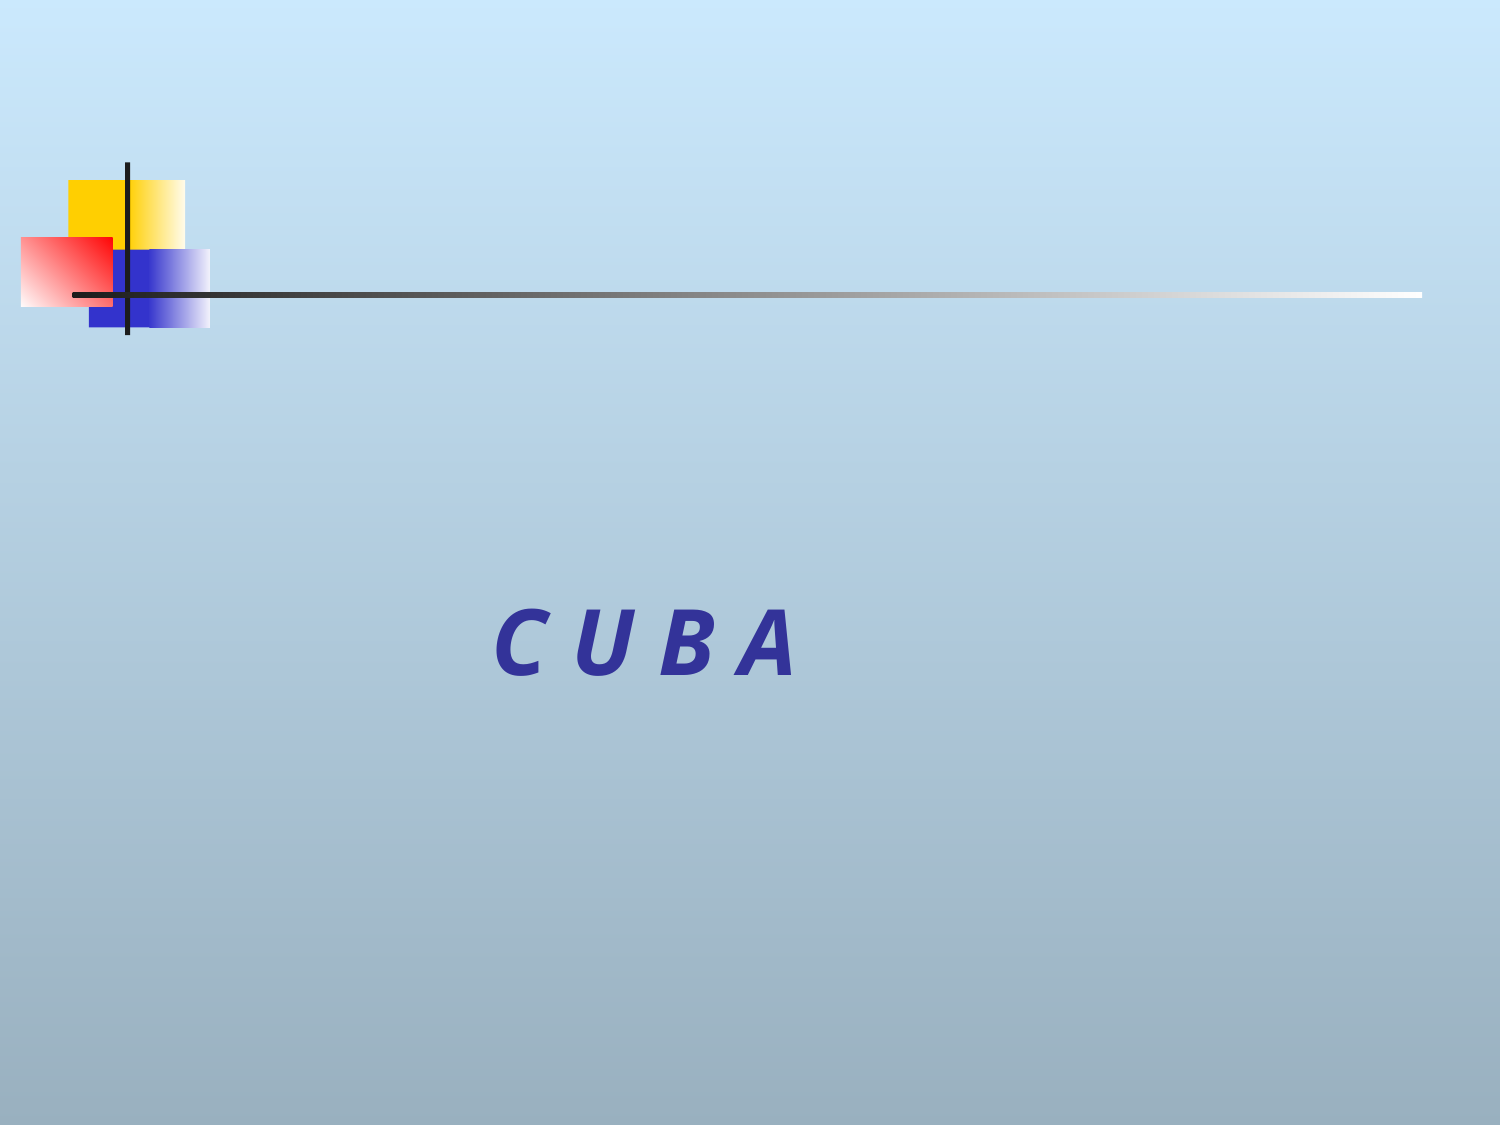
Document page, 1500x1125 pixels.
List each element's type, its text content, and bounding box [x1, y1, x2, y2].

list C U B A [193, 330, 1470, 988]
